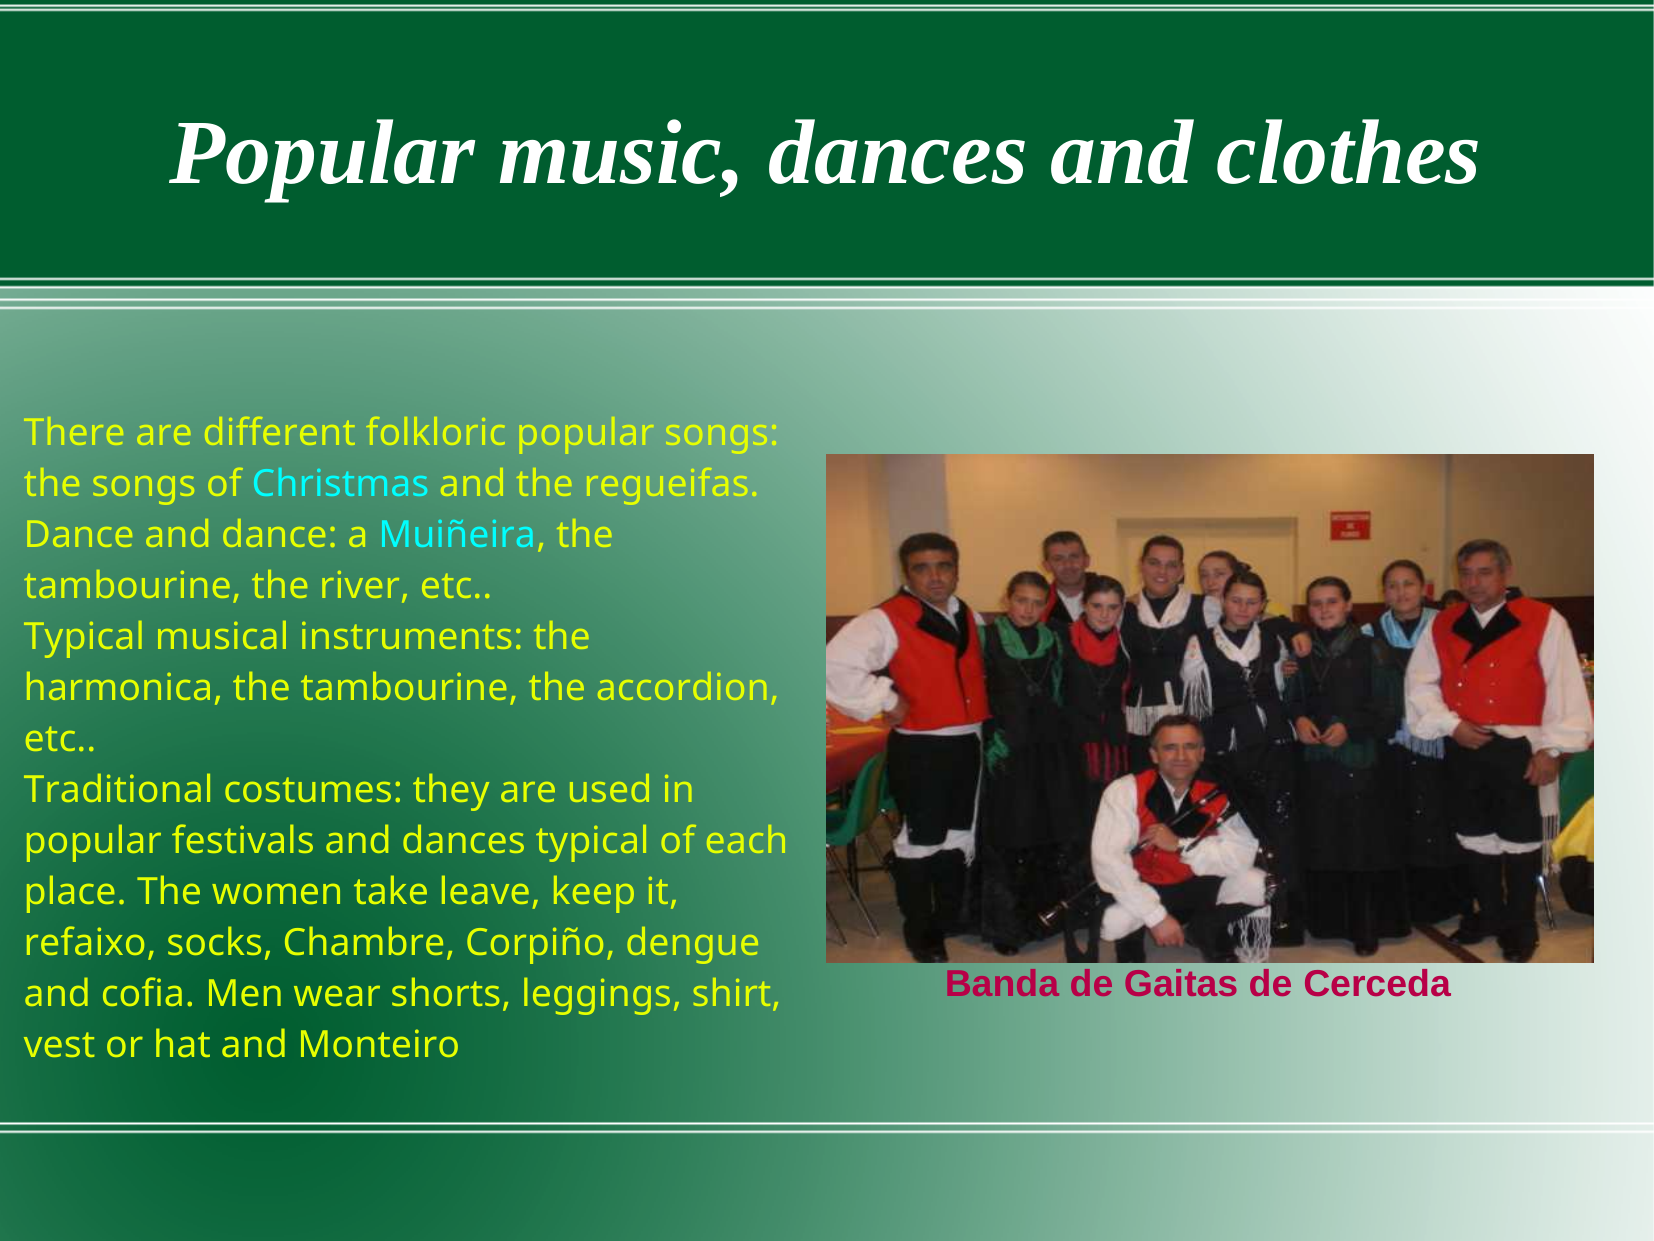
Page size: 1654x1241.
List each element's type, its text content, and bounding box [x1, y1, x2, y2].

subtitle There are different folkloric popular songs: the songs of Christmas and the regueifas. Dance and dance: a Muiñeira, the tambourine, the river, etc.. Typical musical instruments: the harmonica, the tambourine, the accordion, etc.. Traditional costumes: they are used in popular festivals and dances typical of each place. The women take leave, keep it, refaixo, socks, Chambre, Corpiño, dengue and cofia. Men wear shorts, leggings, shirt, vest or hat and Monteiro [23, 324, 798, 1150]
picture [0, 0, 1654, 1241]
text_box Banda de Gaitas de Cerceda [944, 963, 1536, 1006]
title Popular music, dances and clothes [82, 49, 1571, 257]
